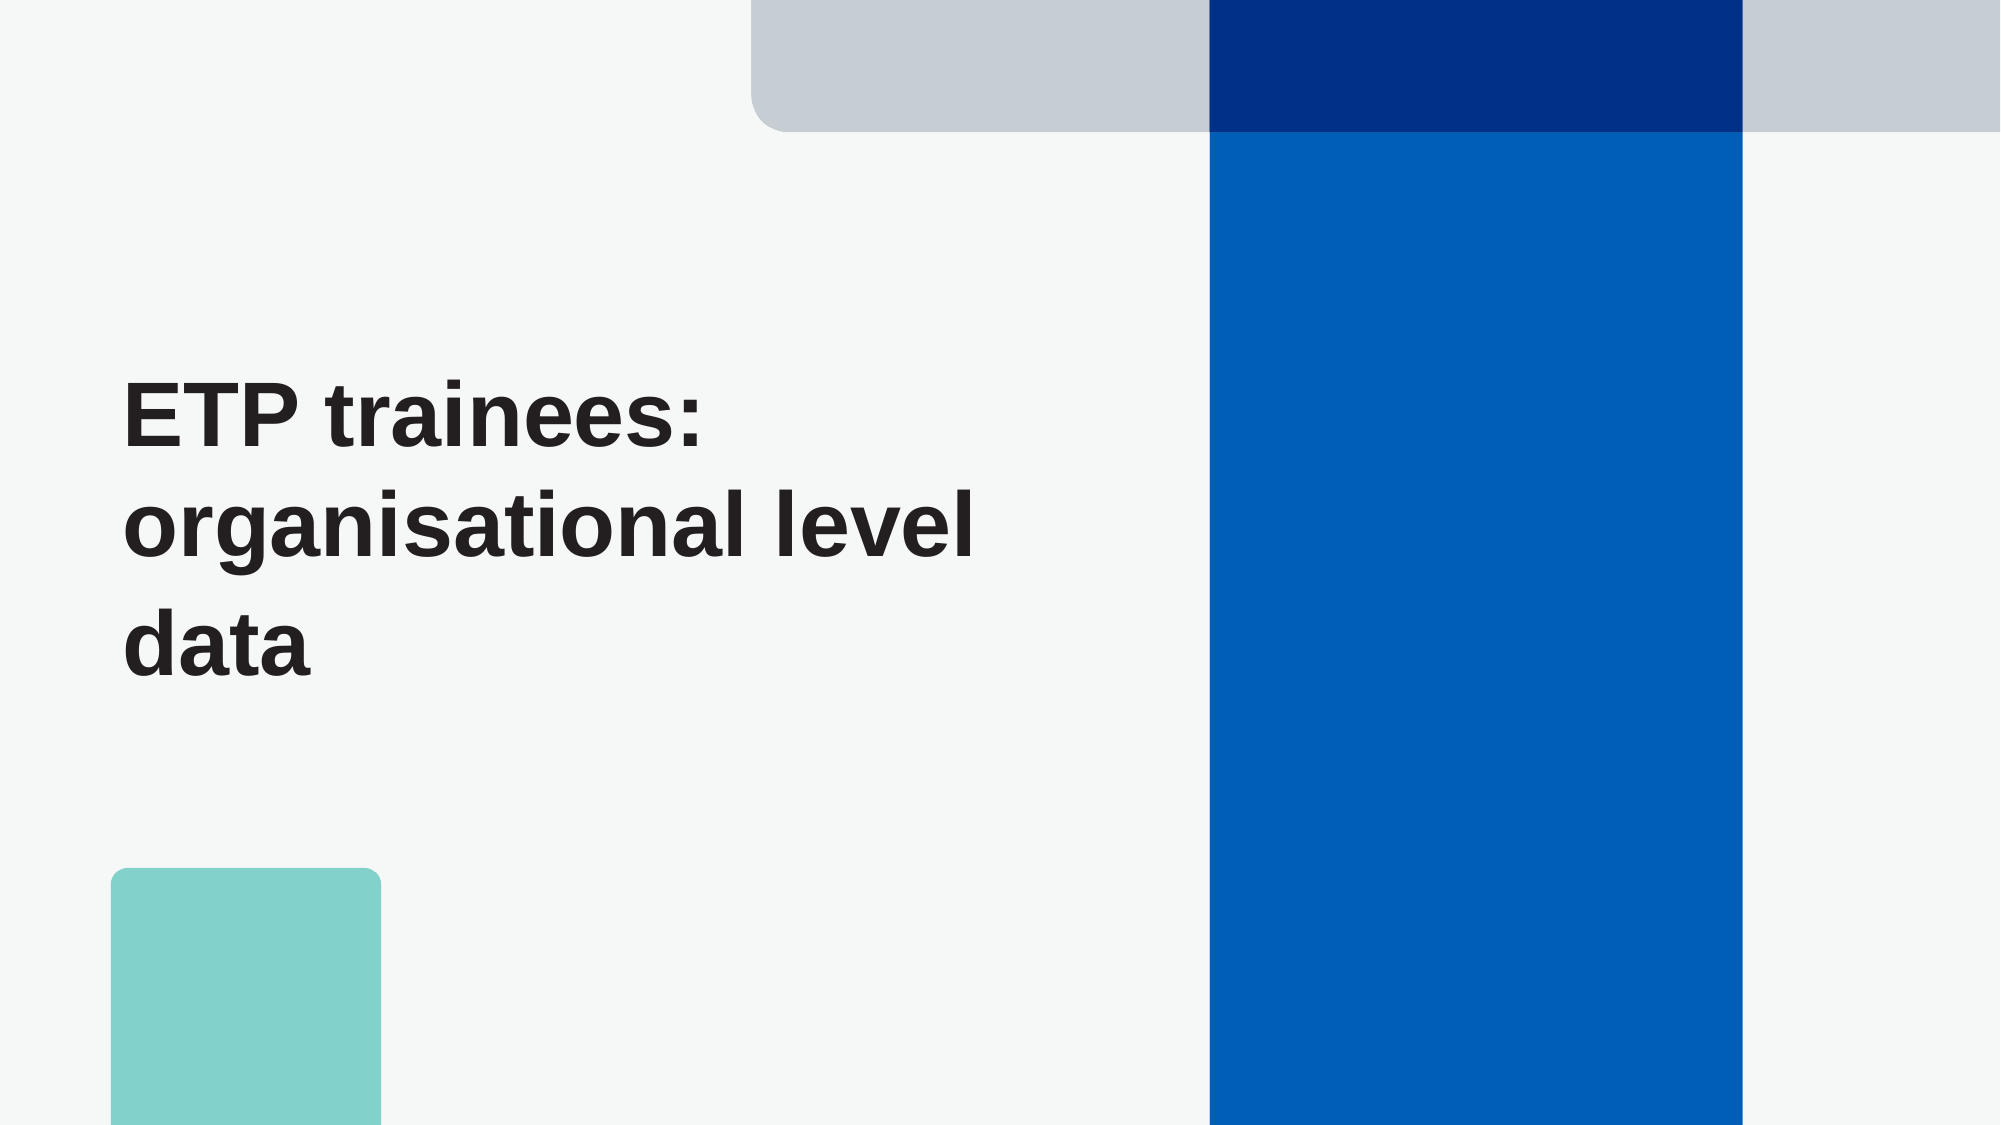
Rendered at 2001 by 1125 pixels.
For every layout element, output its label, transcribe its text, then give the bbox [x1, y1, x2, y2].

title ETP trainees: organisational level data [122, 355, 1188, 573]
